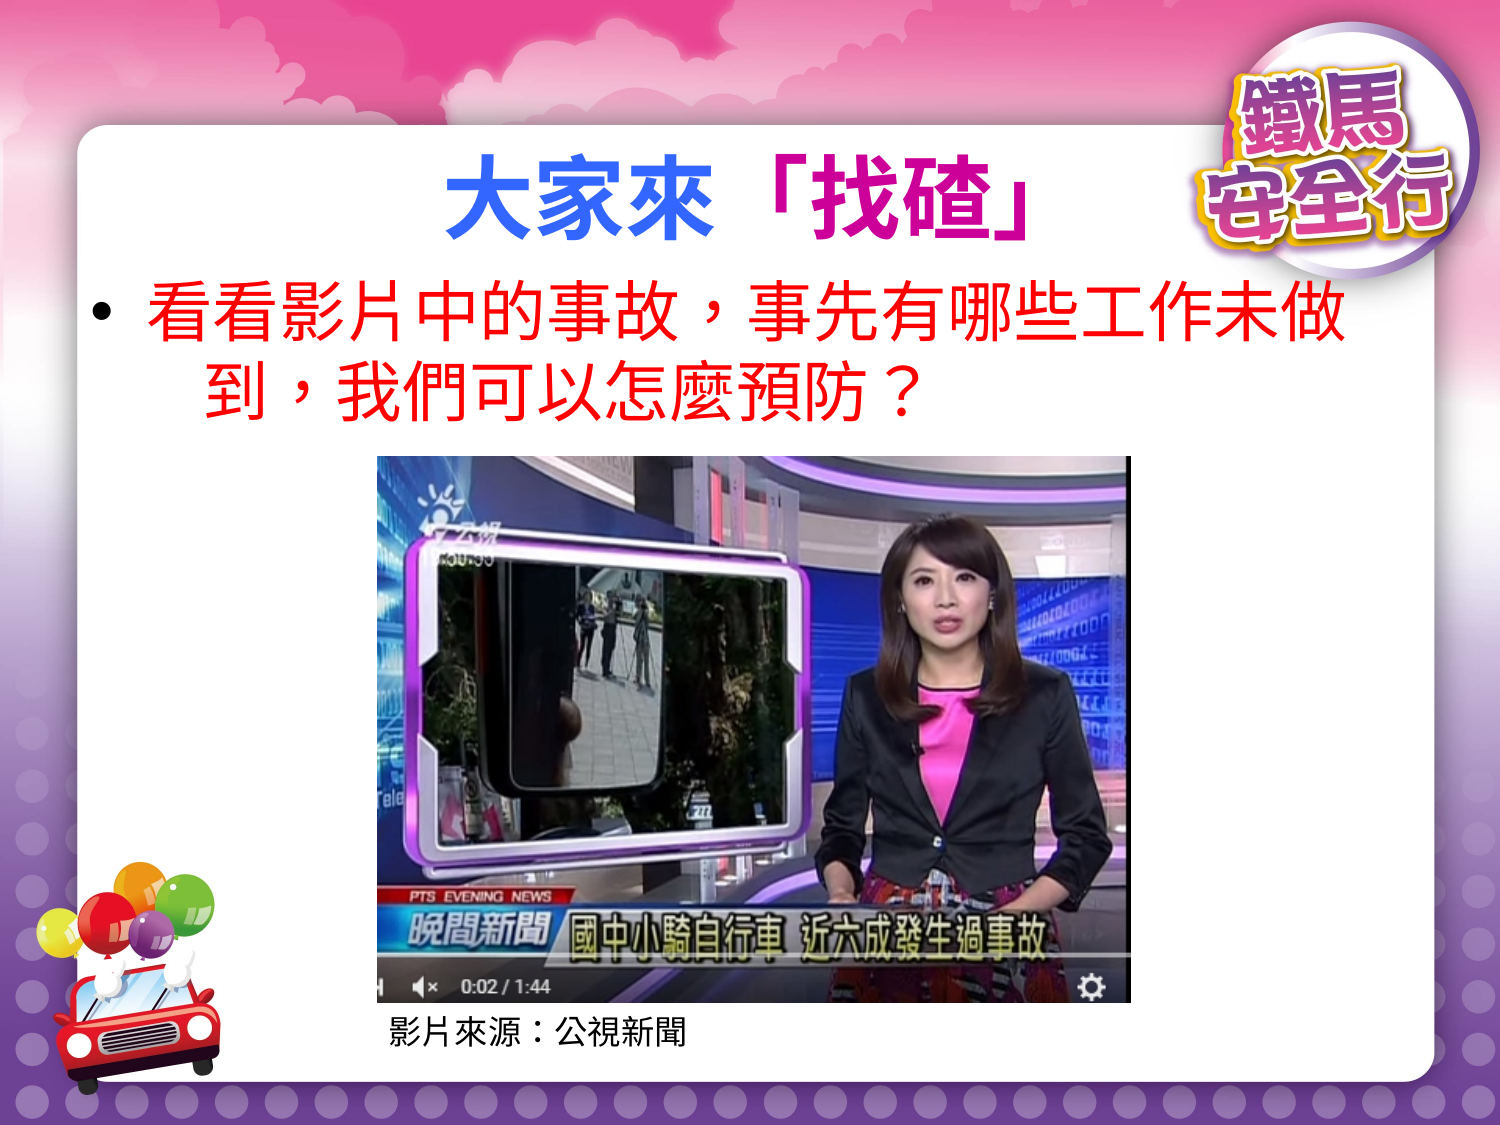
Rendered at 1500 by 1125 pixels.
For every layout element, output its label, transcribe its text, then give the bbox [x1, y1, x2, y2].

text_box 影片來源：公視新聞 [374, 1003, 1124, 1058]
list 看看影片中的事故，事先有哪些工作未做到，我們可以怎麼預防？ [75, 262, 1426, 1005]
title 大家來「找碴」 [88, 101, 1439, 290]
picture [377, 456, 1131, 1004]
